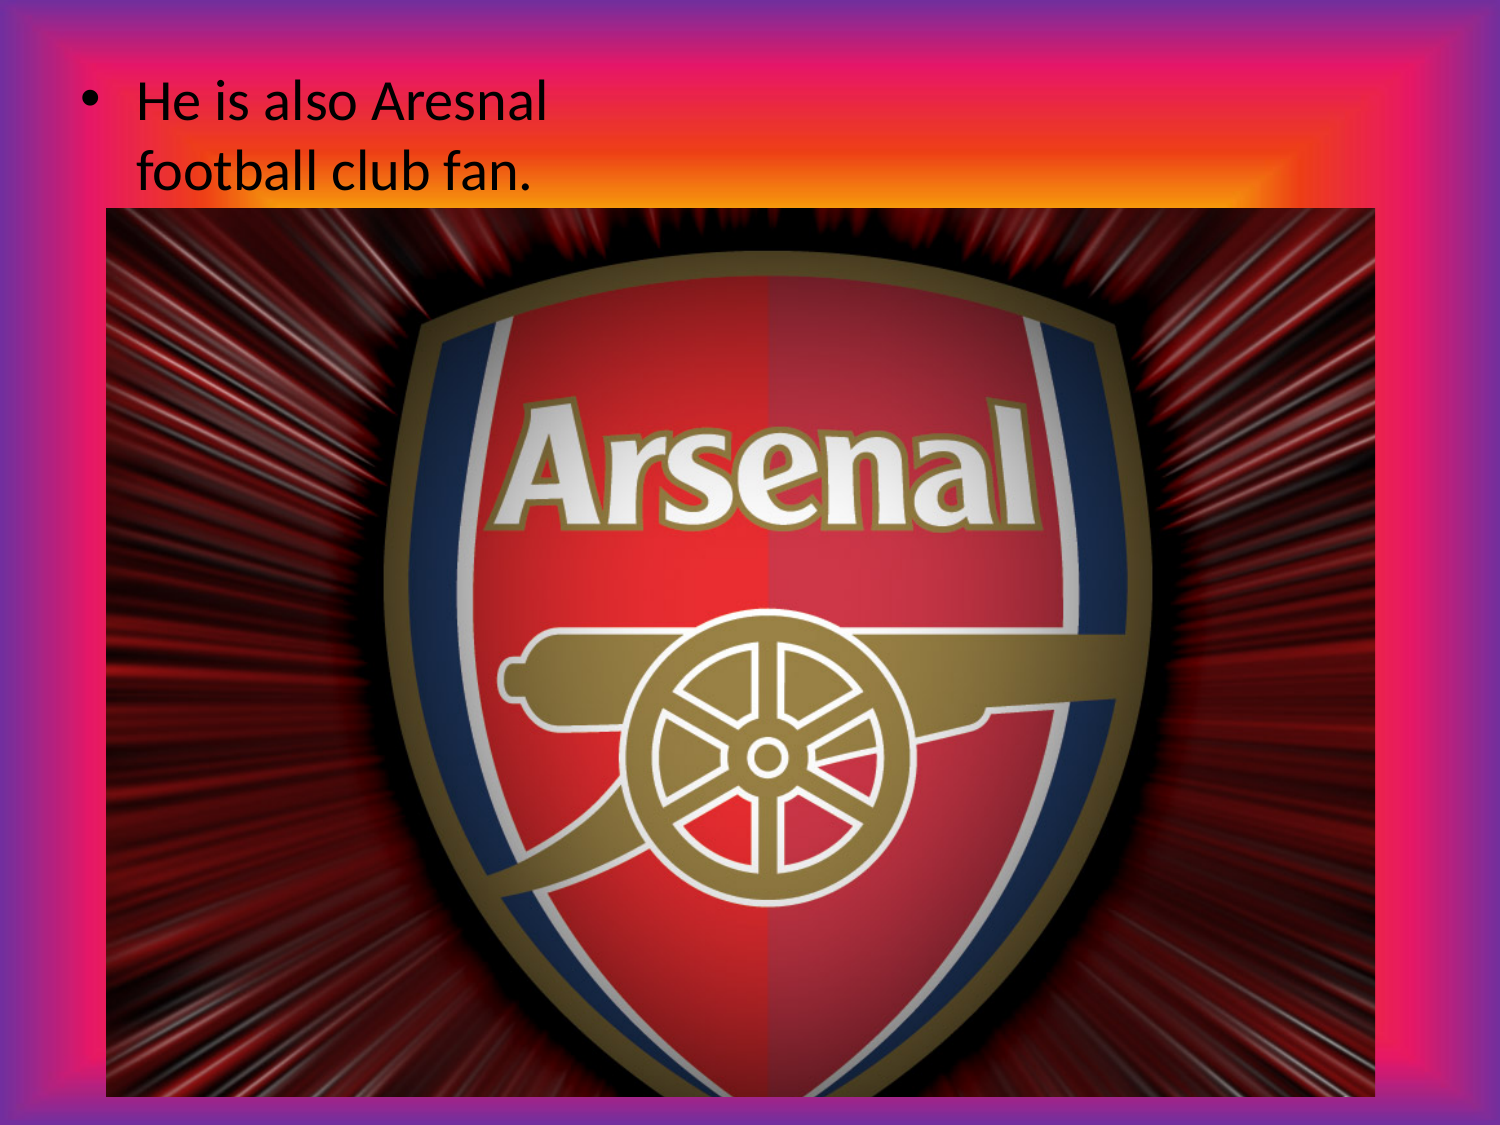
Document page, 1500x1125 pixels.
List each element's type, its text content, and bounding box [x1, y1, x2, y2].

list He is also Aresnal football club fan. [64, 54, 728, 308]
picture [0, 0, 1500, 1125]
